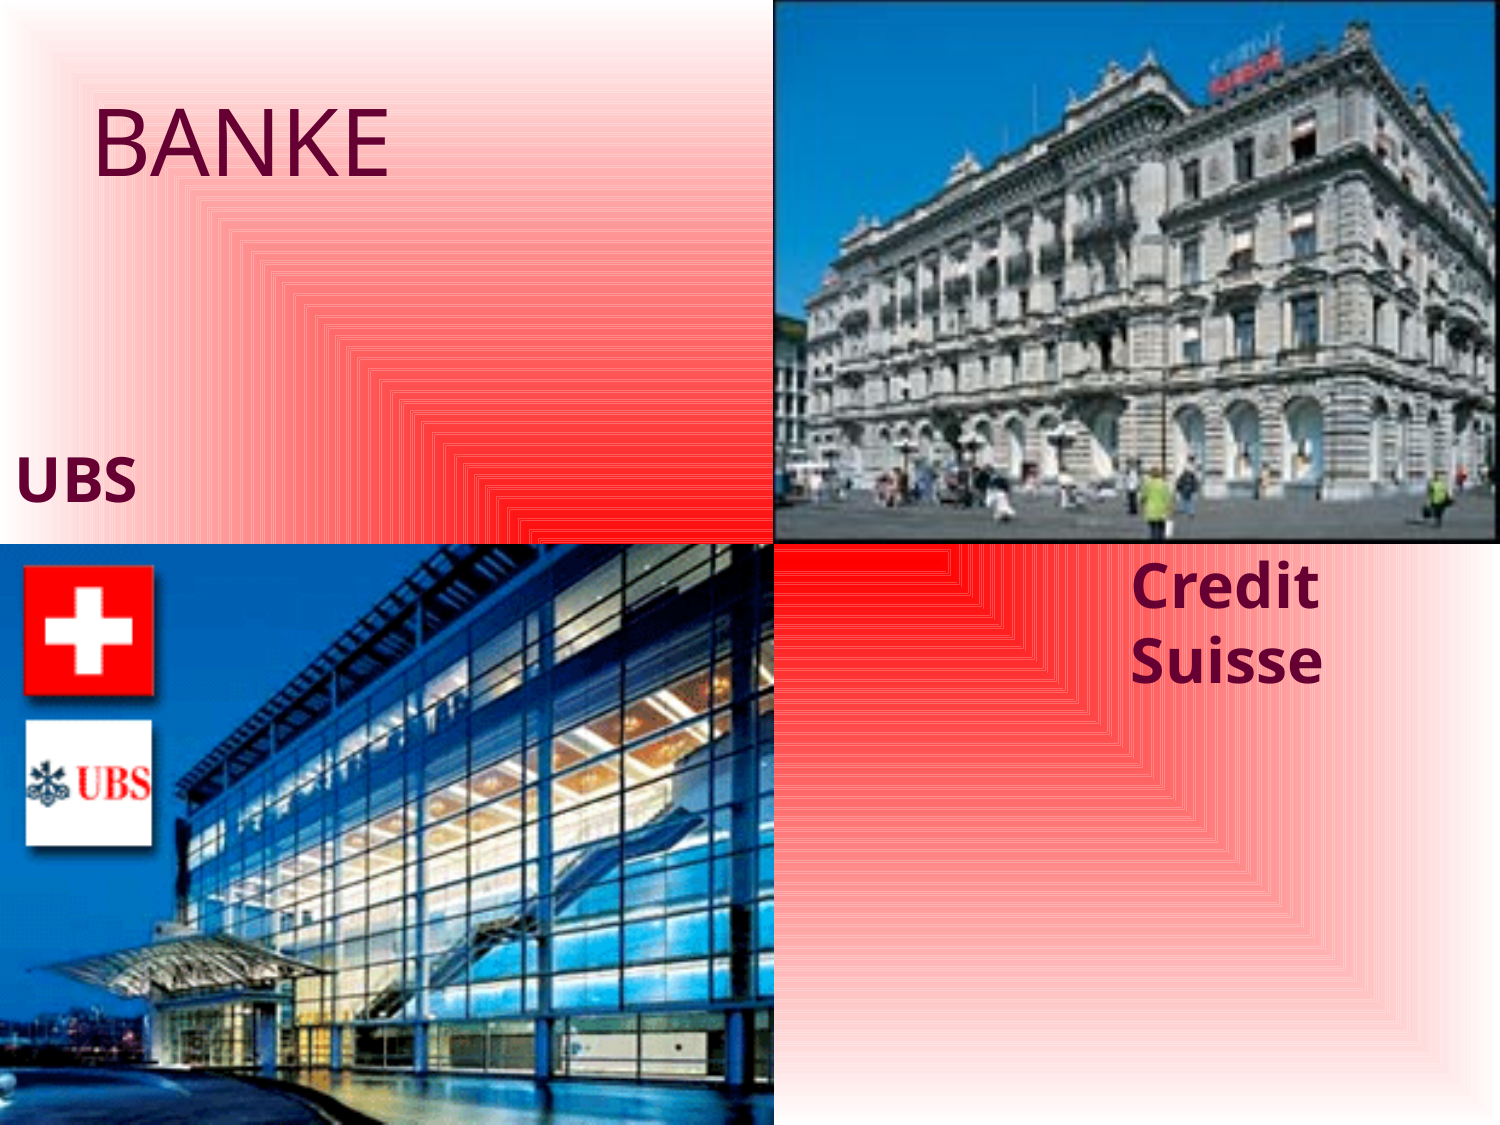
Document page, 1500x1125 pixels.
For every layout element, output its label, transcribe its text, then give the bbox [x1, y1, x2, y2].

text_box UBS [0, 432, 237, 523]
title BANKE [75, 45, 773, 233]
text_box Credit Suisse [1116, 538, 1500, 704]
picture [0, 0, 1500, 1125]
